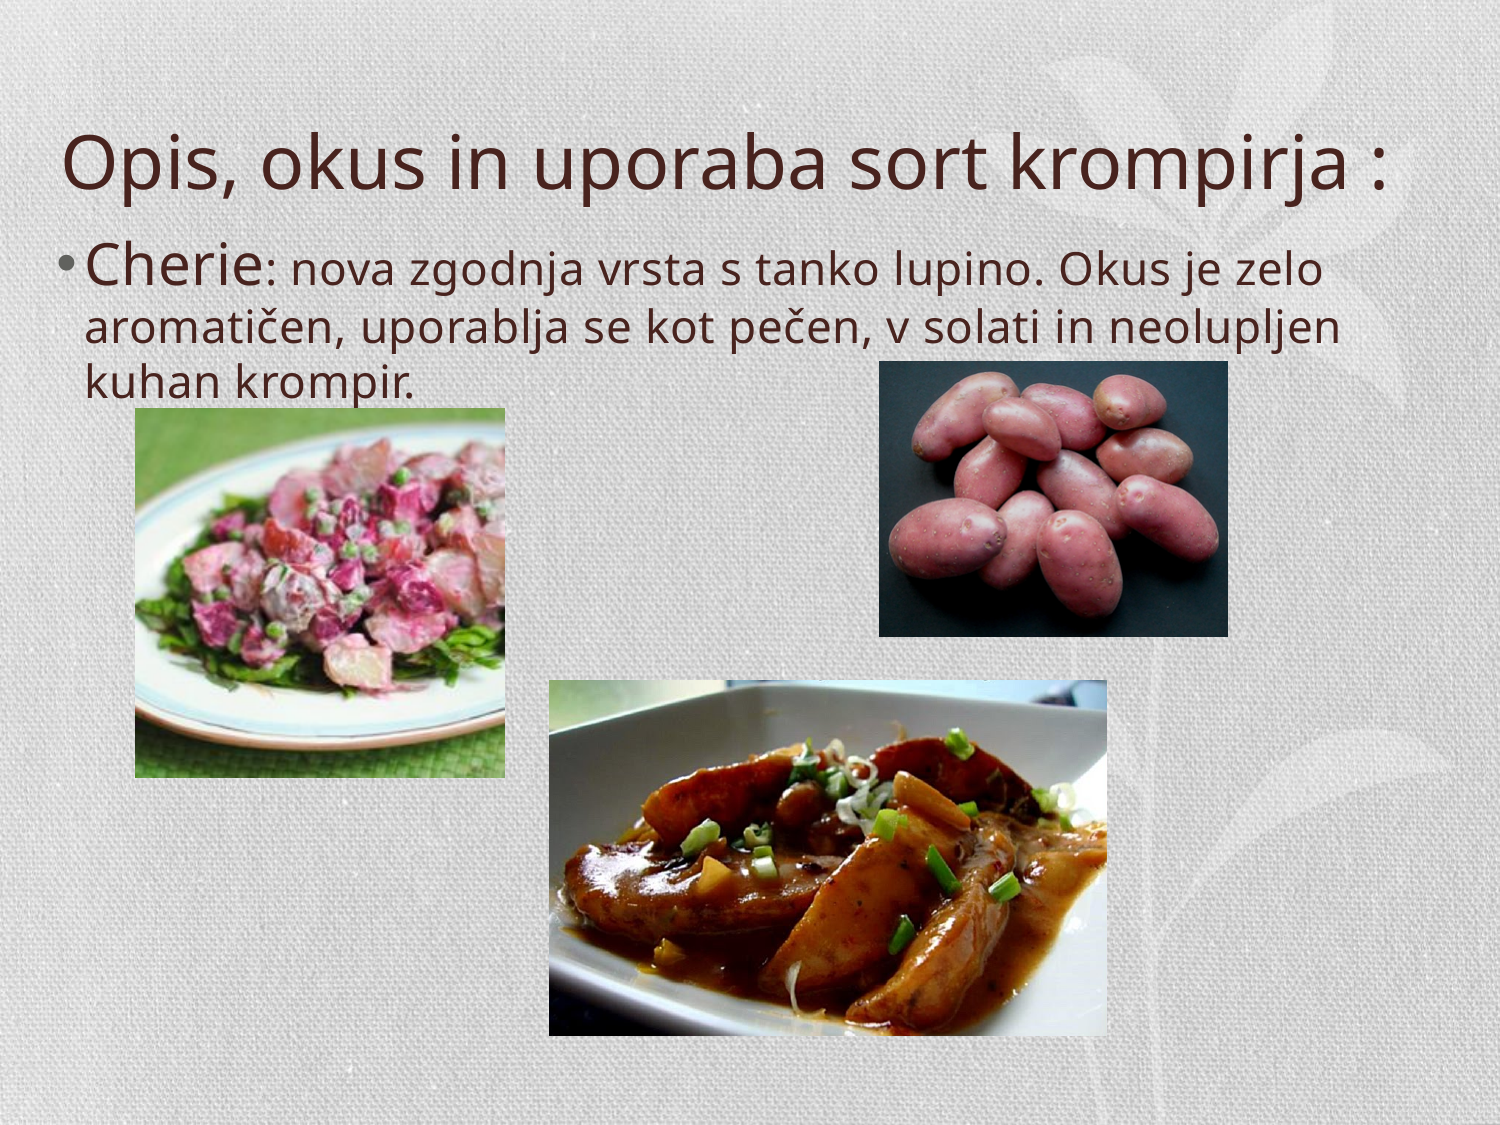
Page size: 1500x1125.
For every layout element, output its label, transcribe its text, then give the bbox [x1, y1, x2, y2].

picture [1219, 213, 1236, 220]
title Opis, okus in uporaba sort krompirja : [45, 37, 1455, 213]
list Cherie: nova zgodnja vrsta s tanko lupino. Okus je zelo aromatičen, uporablja se kot pečen, v solati in neolupljen kuhan krompir. [41, 220, 1436, 563]
picture [1203, 213, 1210, 220]
picture [1167, 213, 1189, 220]
picture [1256, 213, 1298, 220]
picture [0, 0, 1500, 1125]
